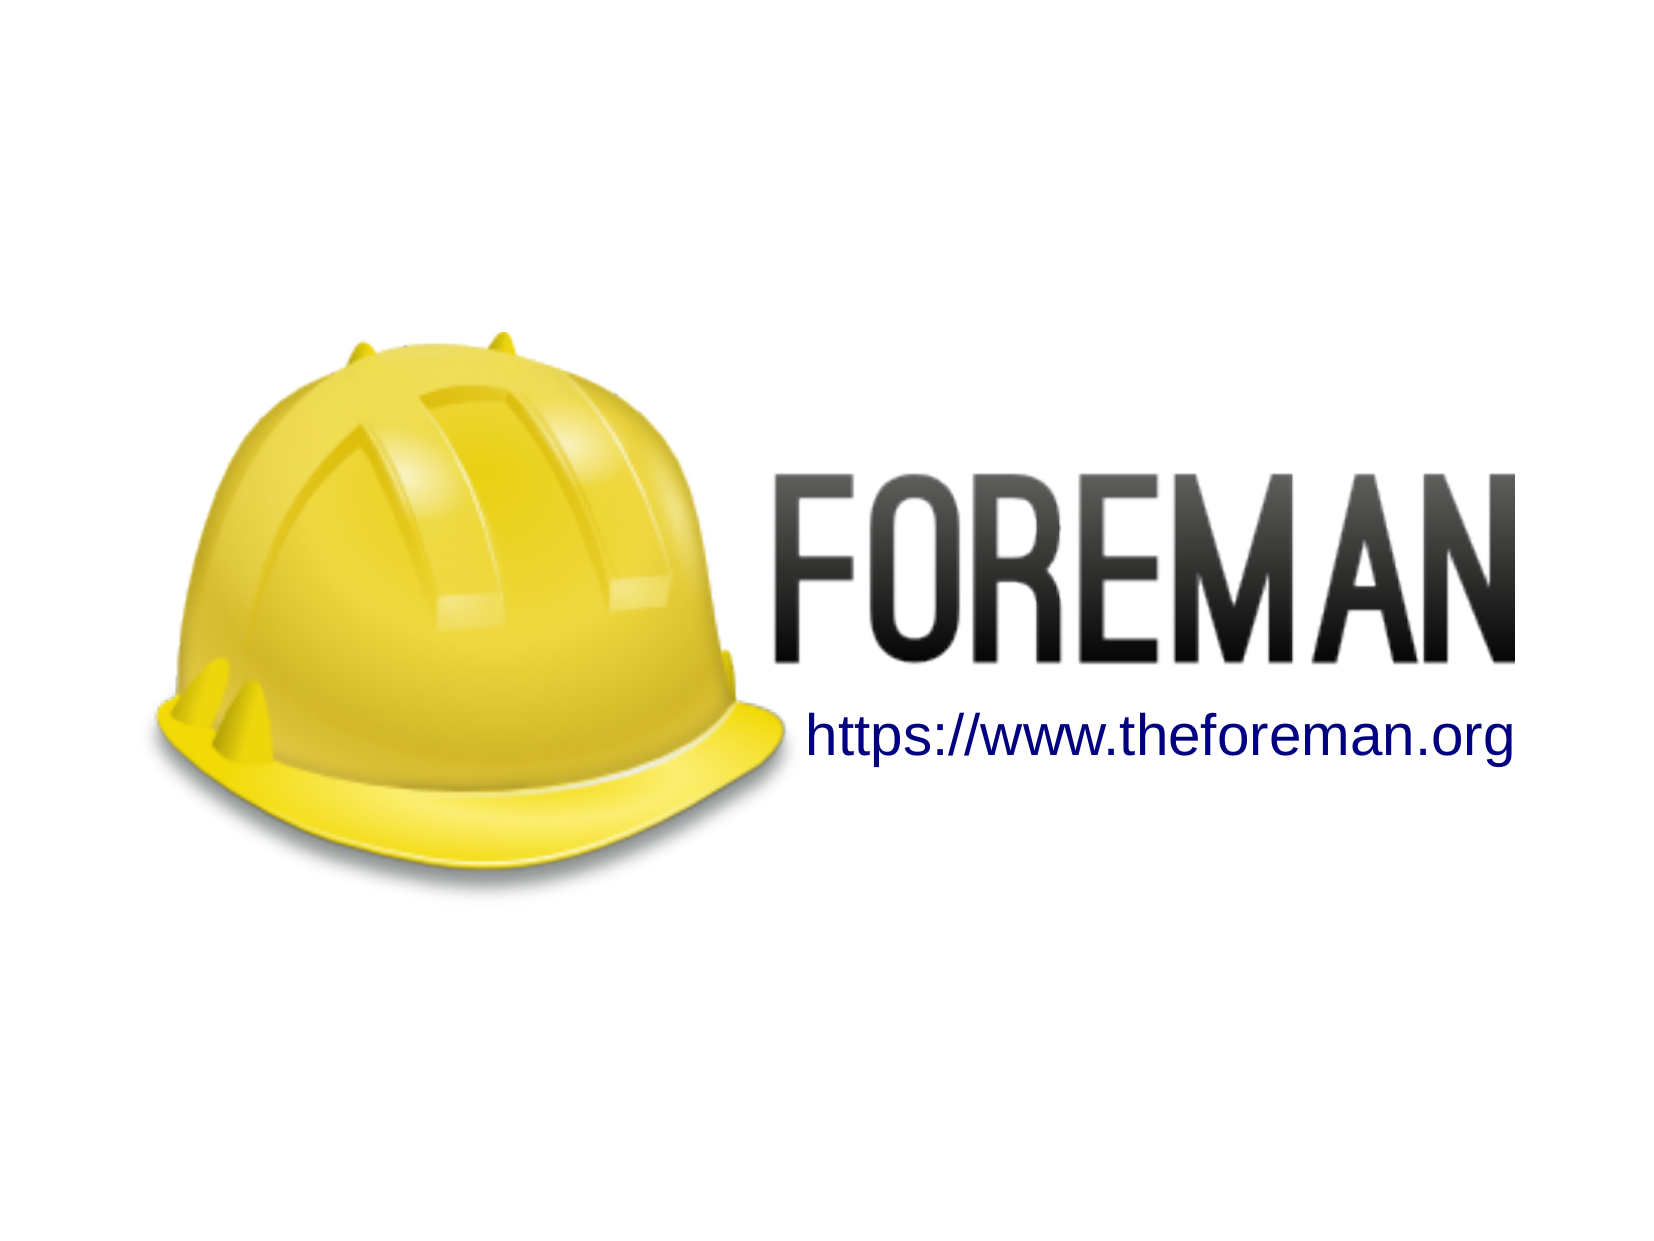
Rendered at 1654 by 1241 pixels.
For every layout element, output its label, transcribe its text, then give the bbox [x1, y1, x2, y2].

text_box https://www.theforeman.org [791, 695, 1532, 776]
picture [138, 332, 1515, 908]
